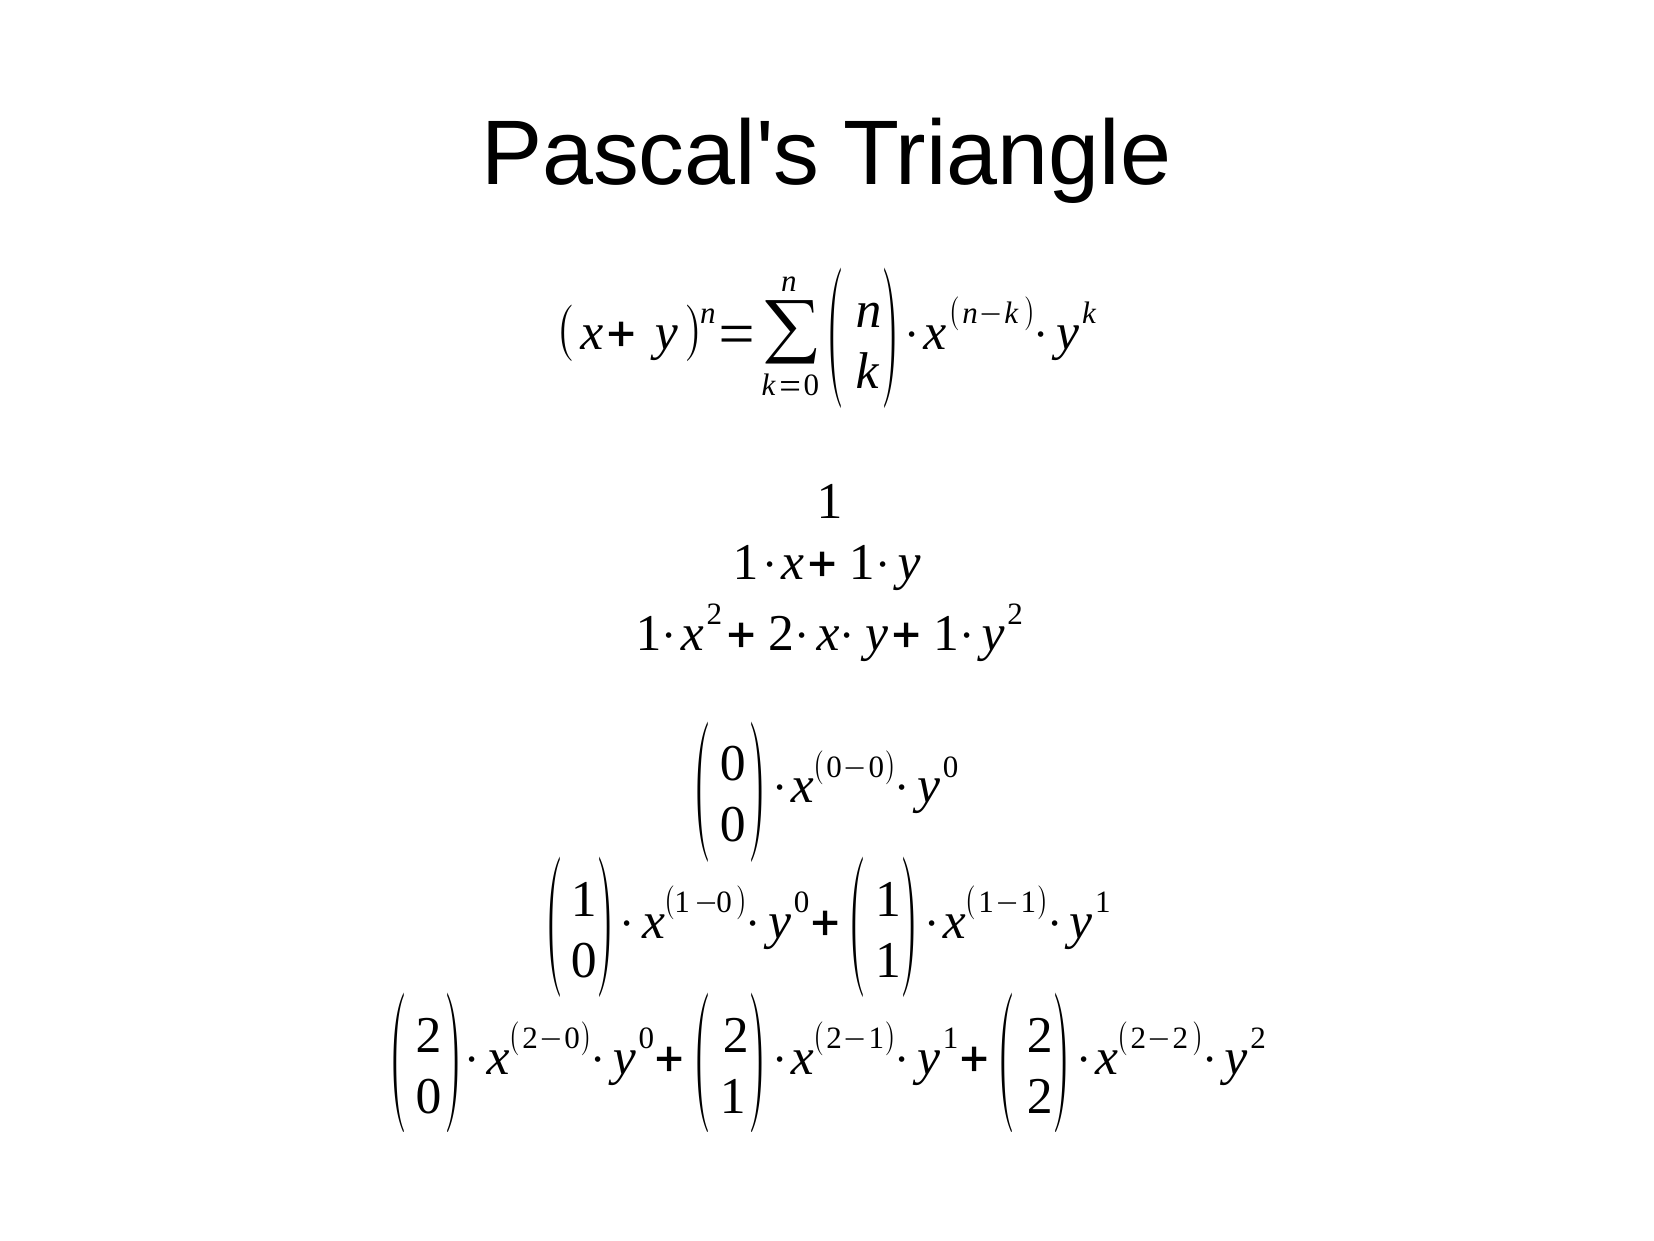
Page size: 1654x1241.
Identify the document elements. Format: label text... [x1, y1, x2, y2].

title Pascal's Triangle [82, 49, 1571, 257]
chart [376, 262, 1277, 1132]
